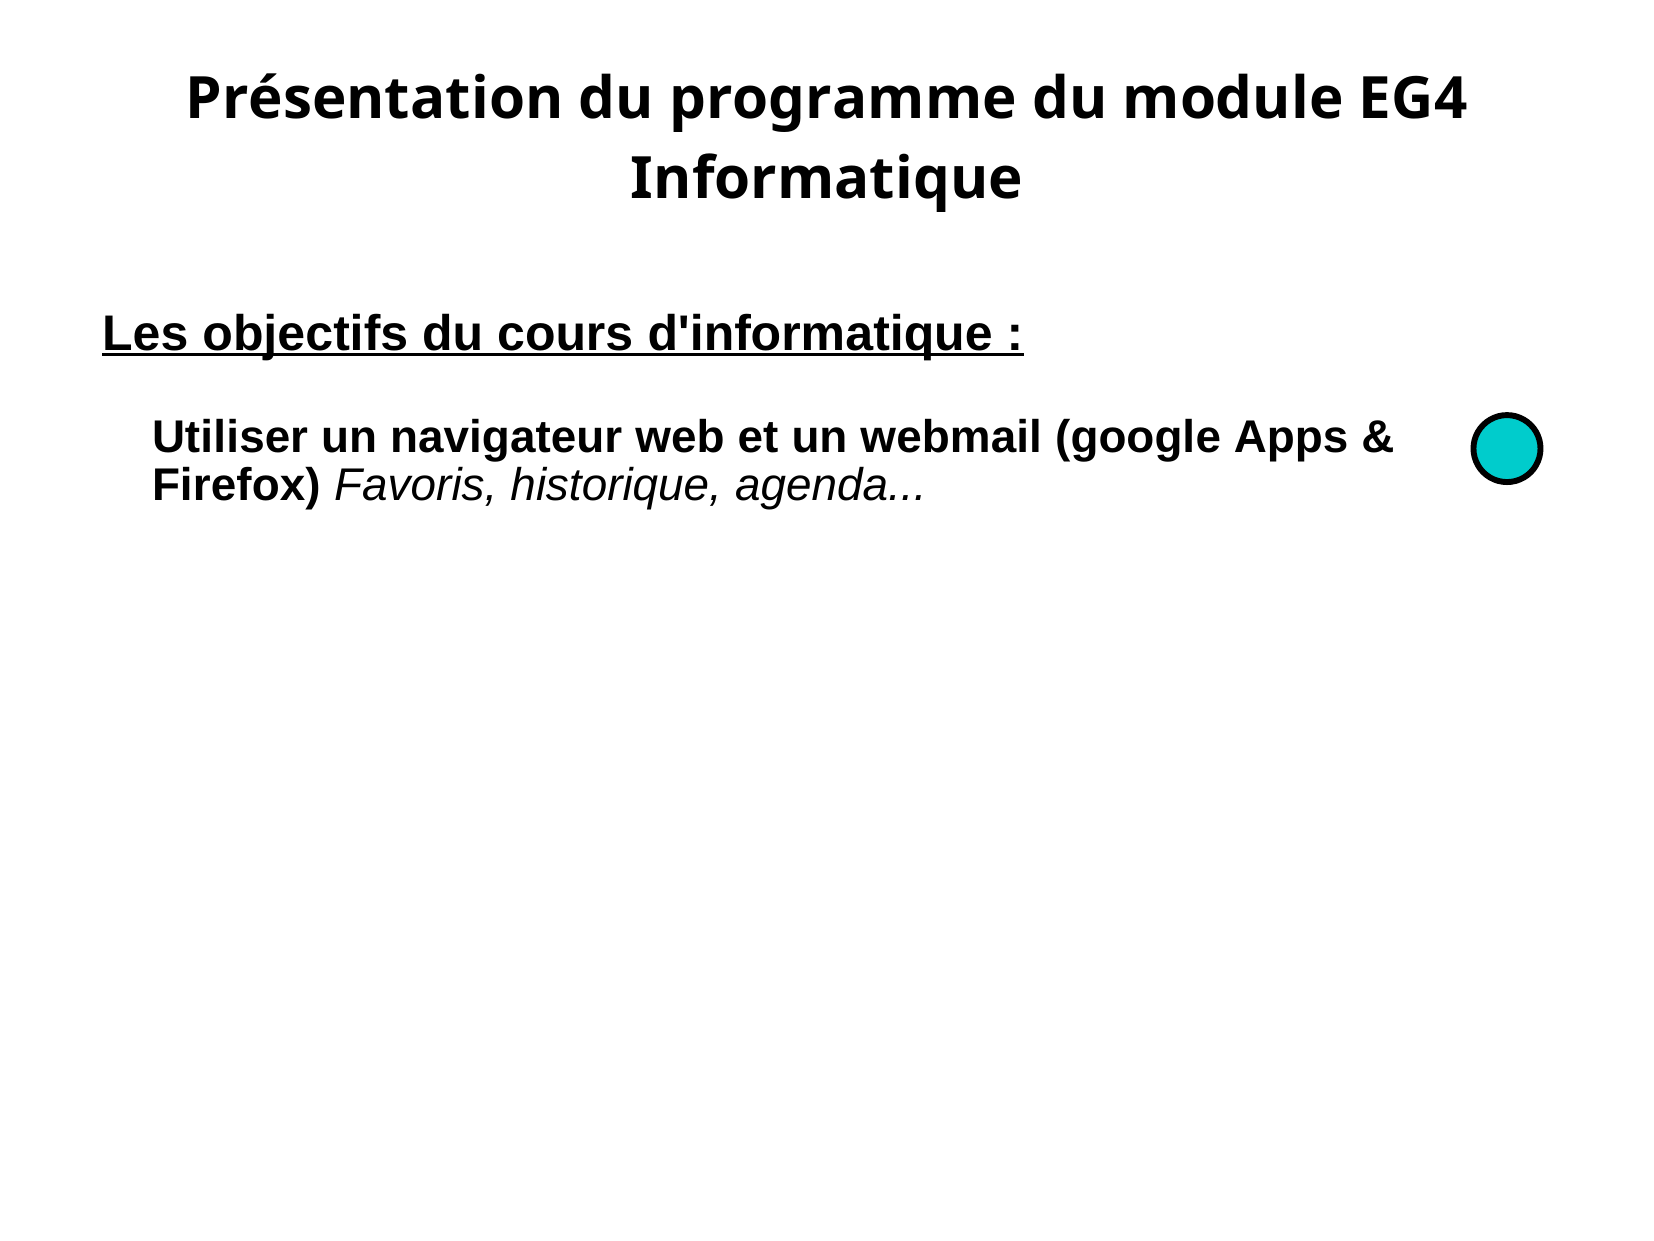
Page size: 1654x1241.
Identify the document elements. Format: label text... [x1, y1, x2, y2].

text_box Les objectifs du cours d'informatique : [102, 304, 1568, 583]
text_box [1473, 415, 1541, 483]
text_box Présentation du programme du module EG4 Informatique [39, 56, 1615, 219]
text_box Utiliser un navigateur web et un webmail (google Apps & Firefox) Favoris, historique, agenda... [152, 415, 1427, 511]
